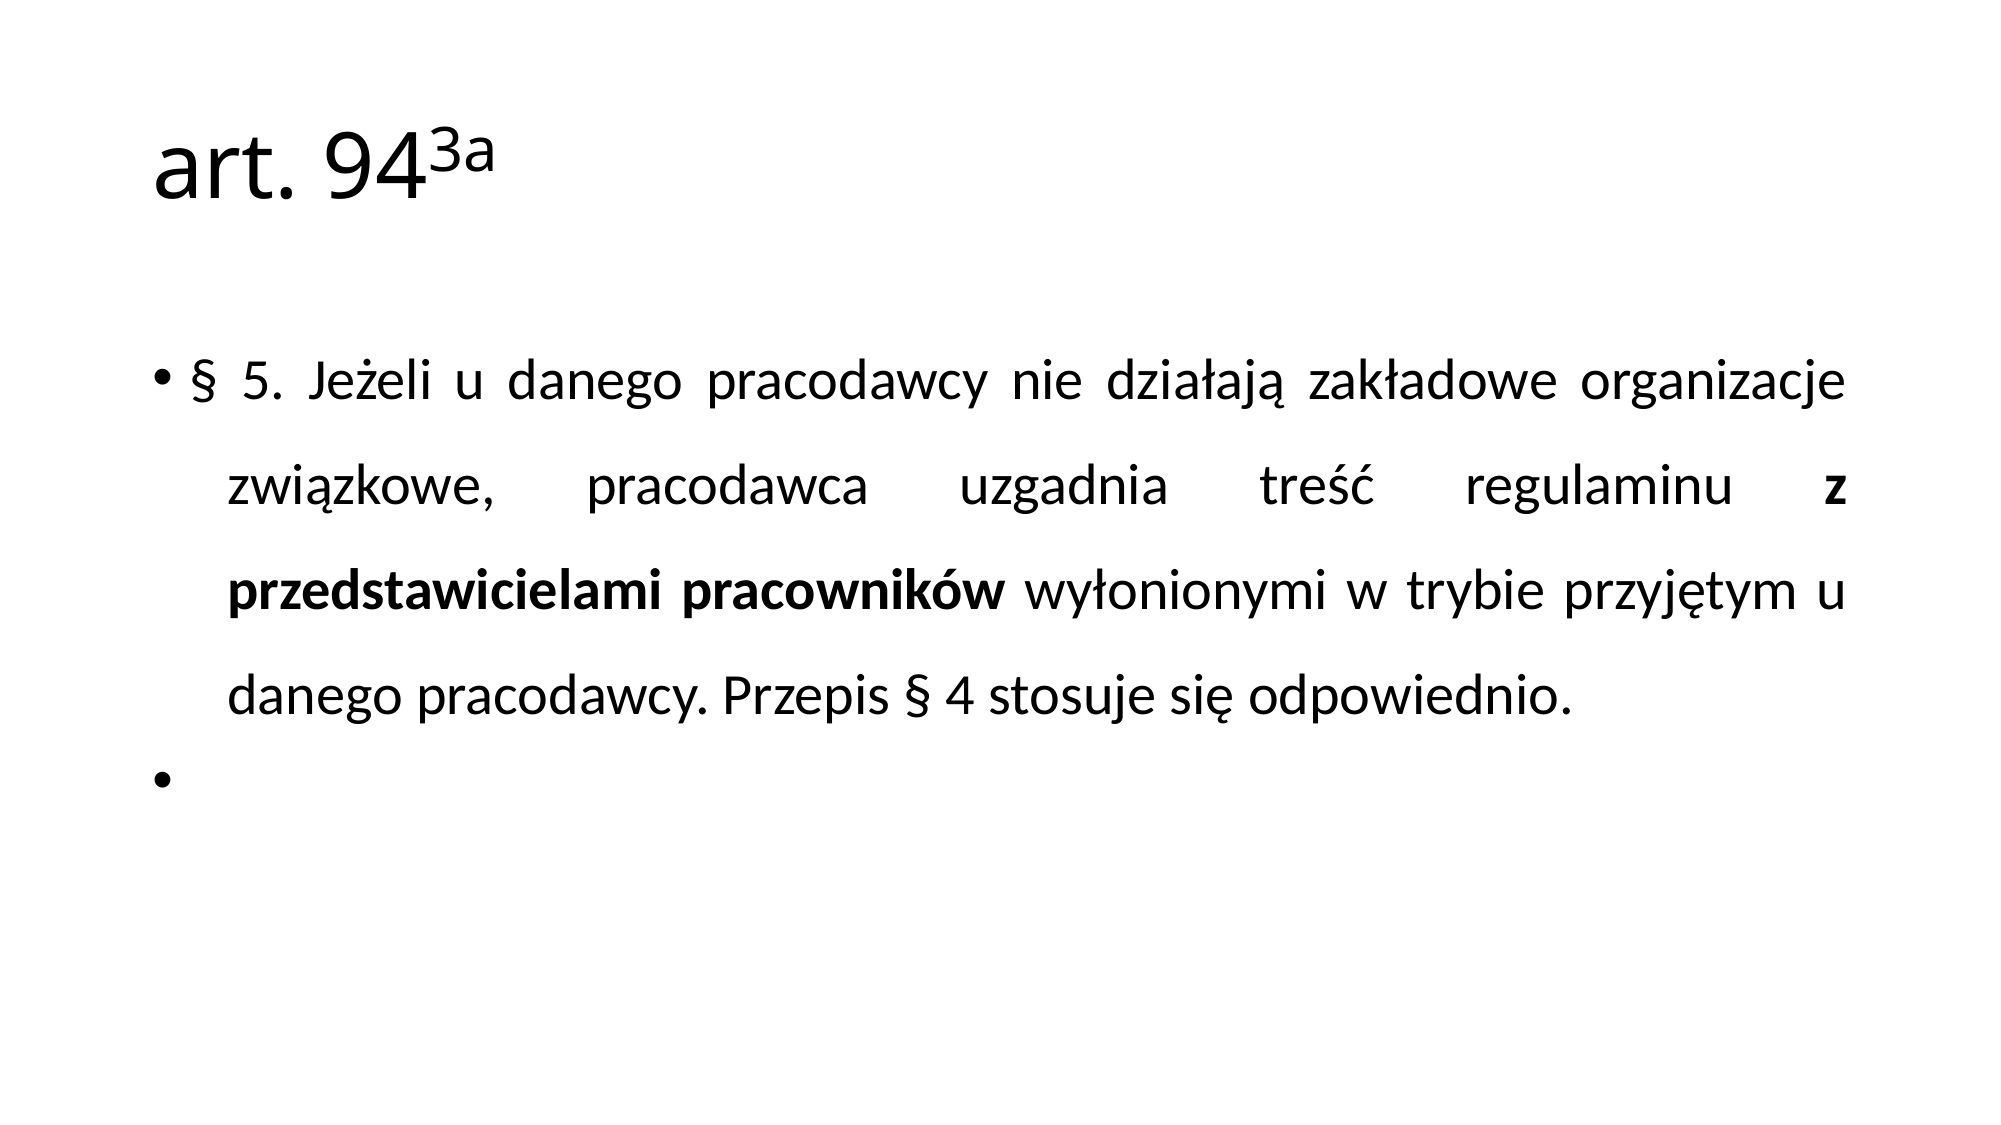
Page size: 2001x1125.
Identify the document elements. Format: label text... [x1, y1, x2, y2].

list § 5. Jeżeli u danego pracodawcy nie działają zakładowe organizacje związkowe, pracodawca uzgadnia treść regulaminu z przedstawicielami pracowników wyłonionymi w trybie przyjętym u danego pracodawcy. Przepis § 4 stosuje się odpowiednio. [137, 299, 1863, 1014]
title art. 943a [137, 59, 1863, 278]
